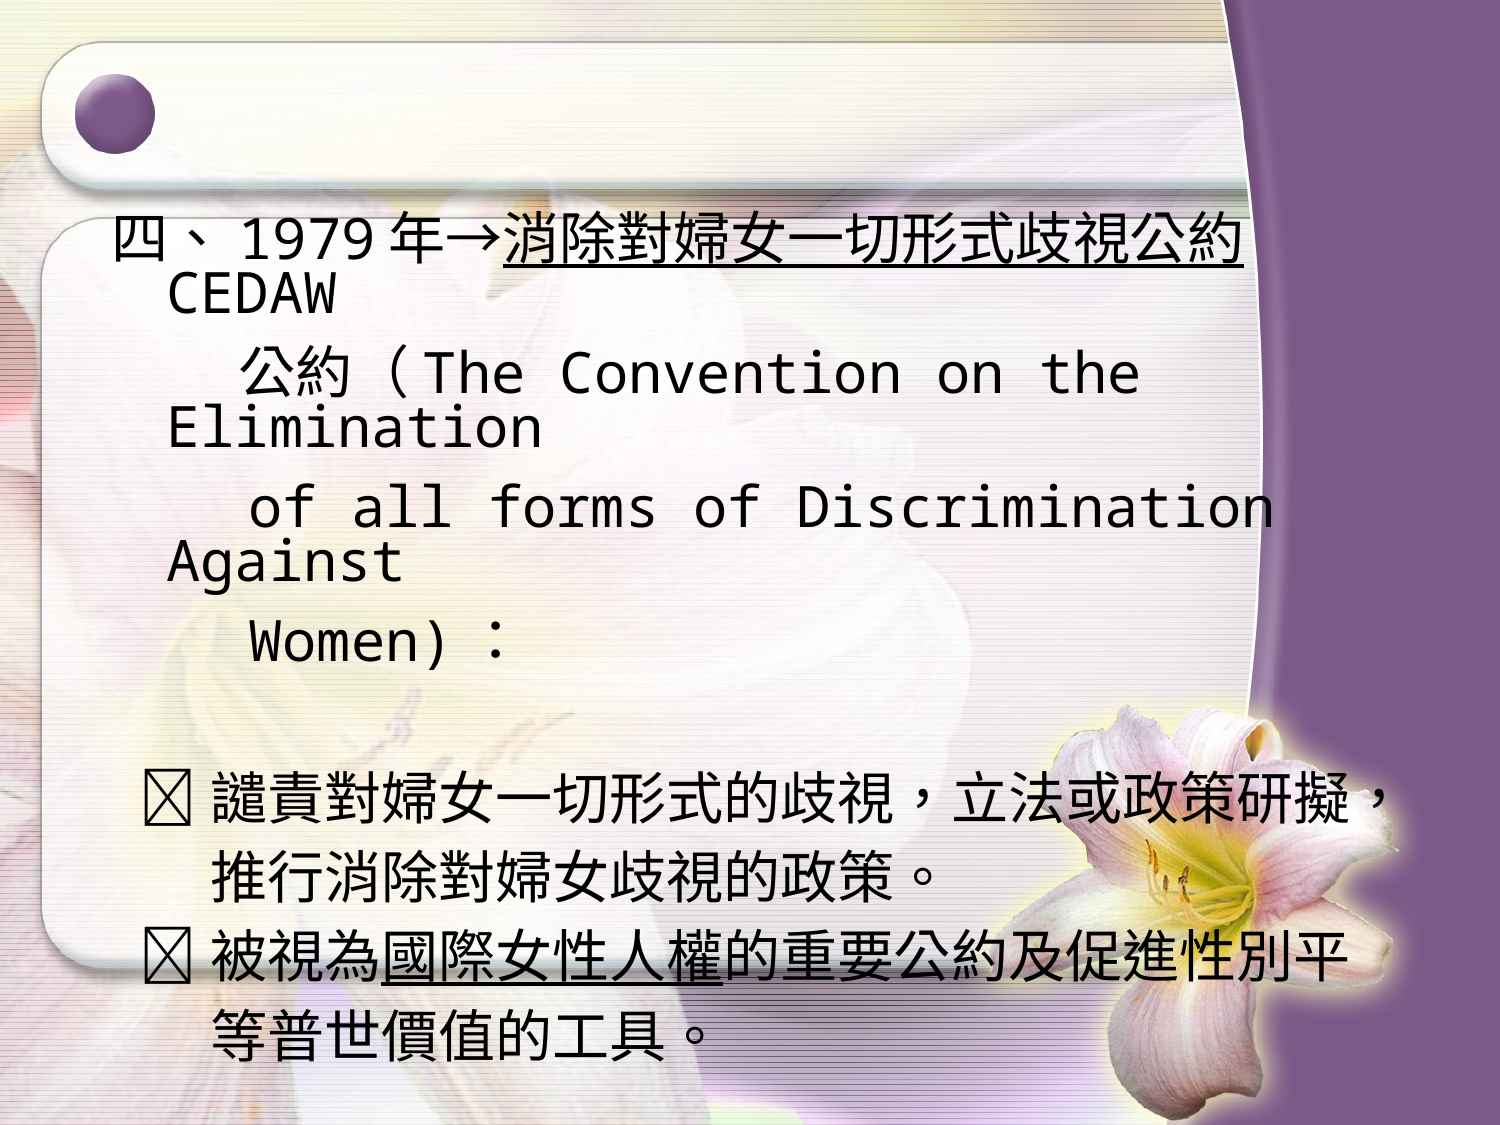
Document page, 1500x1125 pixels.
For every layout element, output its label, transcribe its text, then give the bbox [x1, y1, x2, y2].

list 四、1979年→消除對婦女一切形式歧視公約CEDAW 公約（The Convention on the Elimination of all forms of Discrimination Against Women)： 譴責對婦女一切形式的歧視，立法或政策研擬， 推行消除對婦女歧視的政策。 被視為國際女性人權的重要公約及促進性別平 等普世價值的工具。 [41, 208, 1378, 1094]
